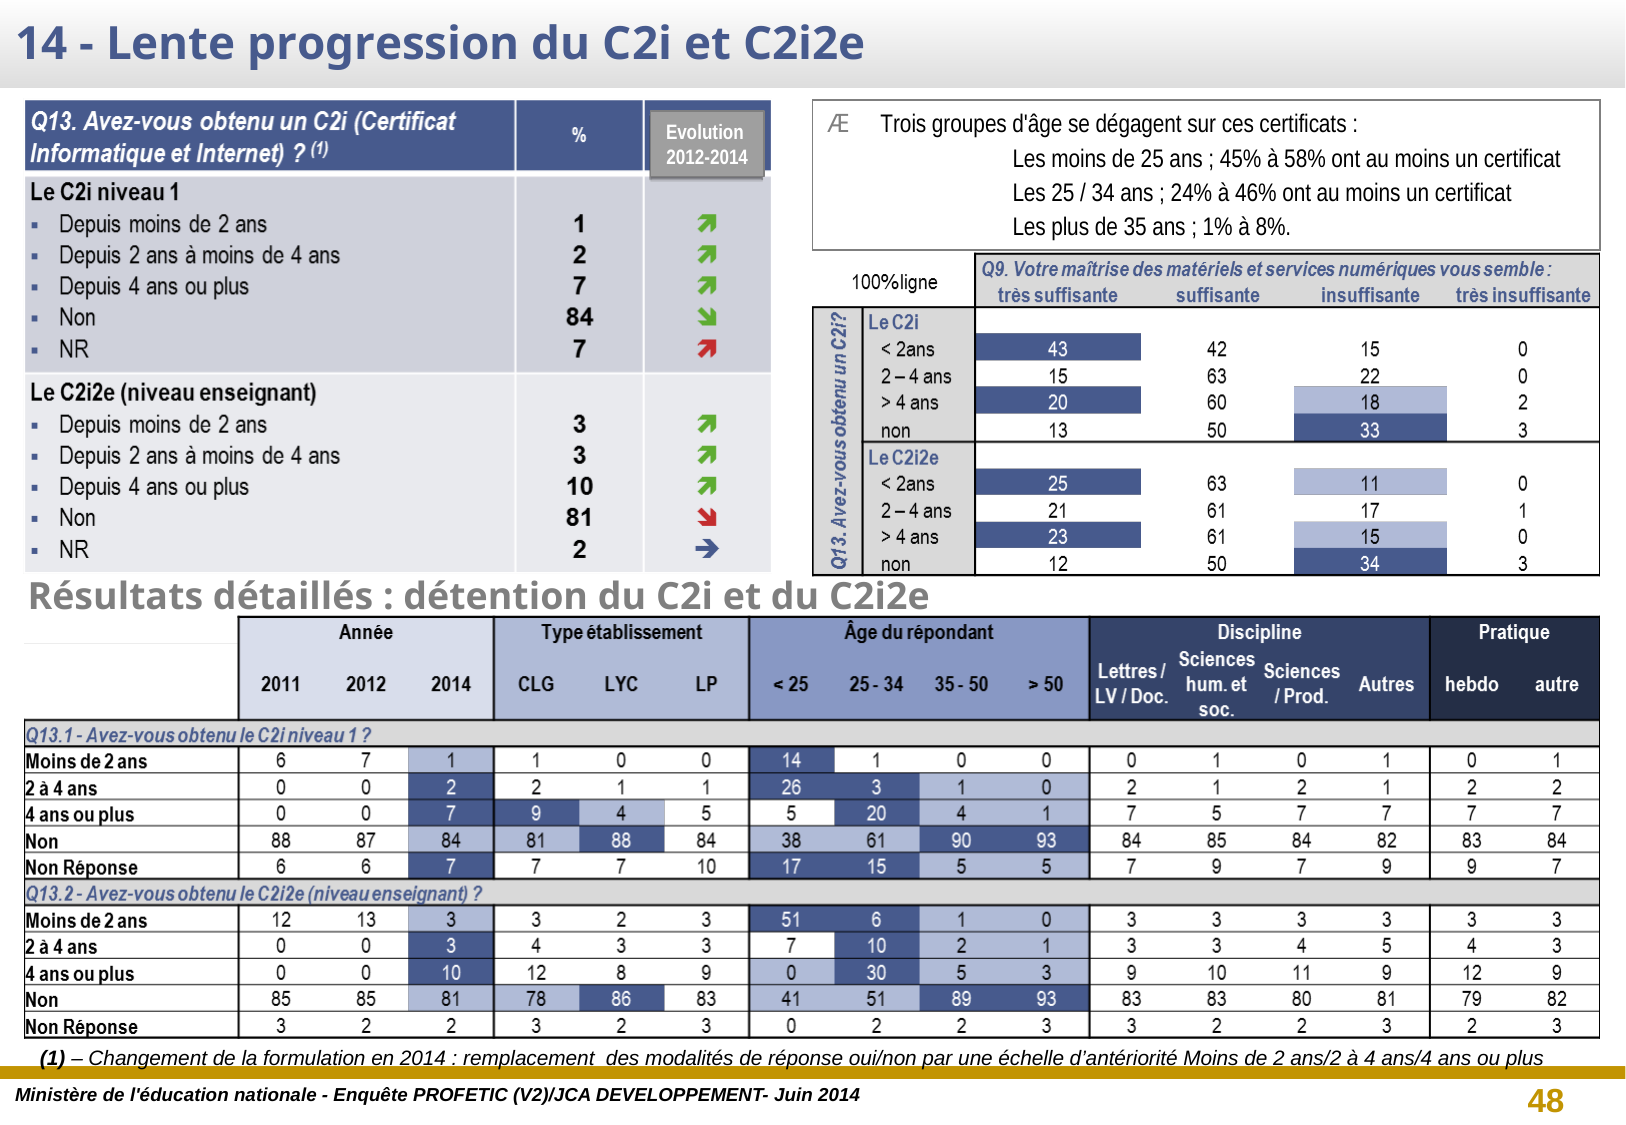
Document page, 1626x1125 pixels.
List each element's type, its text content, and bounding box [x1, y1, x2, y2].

text_box 48 [1512, 1071, 1625, 1125]
text_box Evolution 2012-2014 [650, 110, 765, 177]
title 14 - Lente progression du C2i et C2i2e [0, 0, 1625, 88]
list Trois groupes d'âge se dégagent sur ces certificats : Les moins de 25 ans ; 45% à 58% ont au moins un certificat Les 25 / 34 ans ; 24% à 46% ont au moins un certificat Les plus de 35 ans ; 1% à 8%. [812, 99, 1600, 248]
text_box Résultats détaillés : détention du C2i et du C2i2e [12, 564, 898, 625]
text_box (1) – Changement de la formulation en 2014 : remplacement des modalités de réponse oui/non par une échelle d’antériorité Moins de 2 ans/2 à 4 ans/4 ans ou plus [24, 1051, 1600, 1078]
picture [13, 96, 772, 564]
picture [812, 248, 1600, 587]
picture [24, 612, 1600, 1051]
text_box Ministère de l'éducation nationale - Enquête PROFETIC (V2)/JCA DEVELOPPEMENT- Juin 2014 [0, 1074, 1501, 1125]
